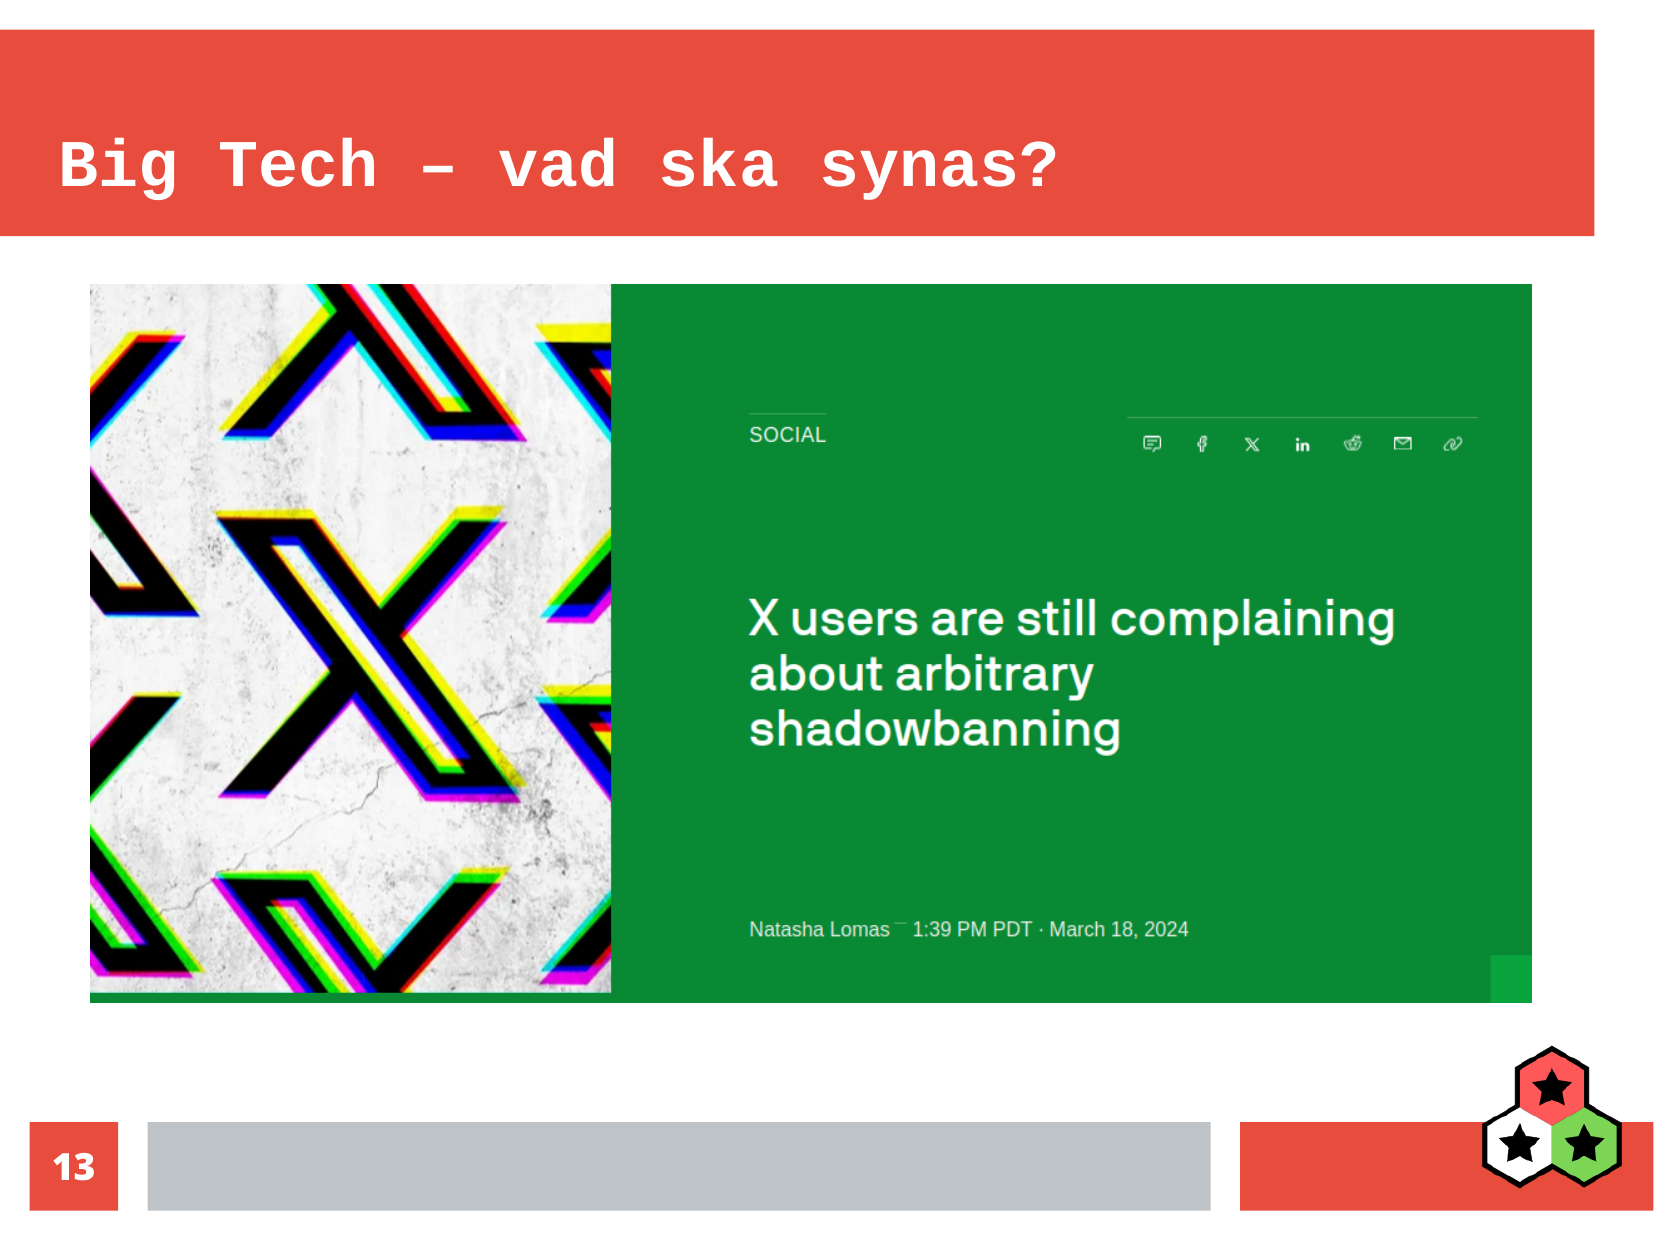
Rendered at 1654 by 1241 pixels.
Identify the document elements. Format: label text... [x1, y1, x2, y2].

picture [1463, 1028, 1640, 1205]
title Big Tech – vad ska synas? [59, 59, 1595, 207]
picture [90, 284, 1532, 1003]
